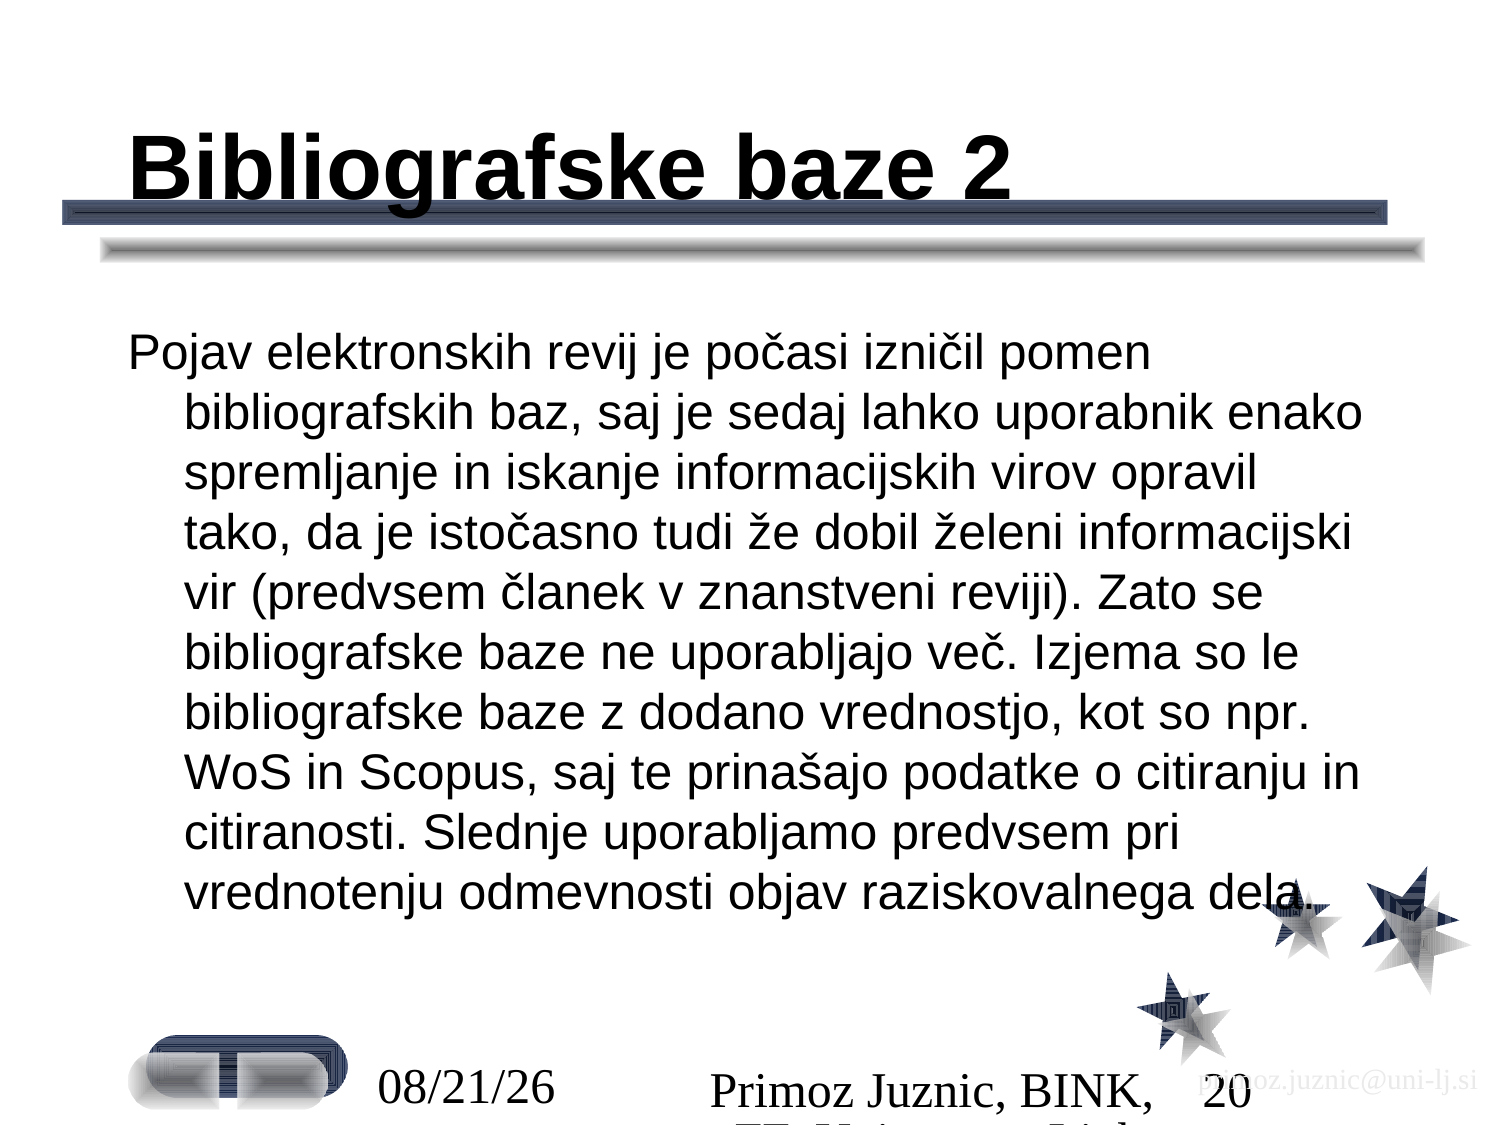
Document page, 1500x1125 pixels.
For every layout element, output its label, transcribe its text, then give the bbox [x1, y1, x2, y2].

list Pojav elektronskih revij je počasi izničil pomen bibliografskih baz, saj je sedaj lahko uporabnik enako spremljanje in iskanje informacijskih virov opravil tako, da je istočasno tudi že dobil želeni informacijski vir (predvsem članek v znanstveni reviji). Zato se bibliografske baze ne uporabljajo več. Izjema so le bibliografske baze z dodano vrednostjo, kot so npr. WoS in Scopus, saj te prinašajo podatke o citiranju in citiranosti. Slednje uporabljamo predvsem pri vrednotenju odmevnosti objav raziskovalnega dela. [112, 312, 1388, 988]
title Bibliografske baze 2 [112, 37, 1388, 225]
